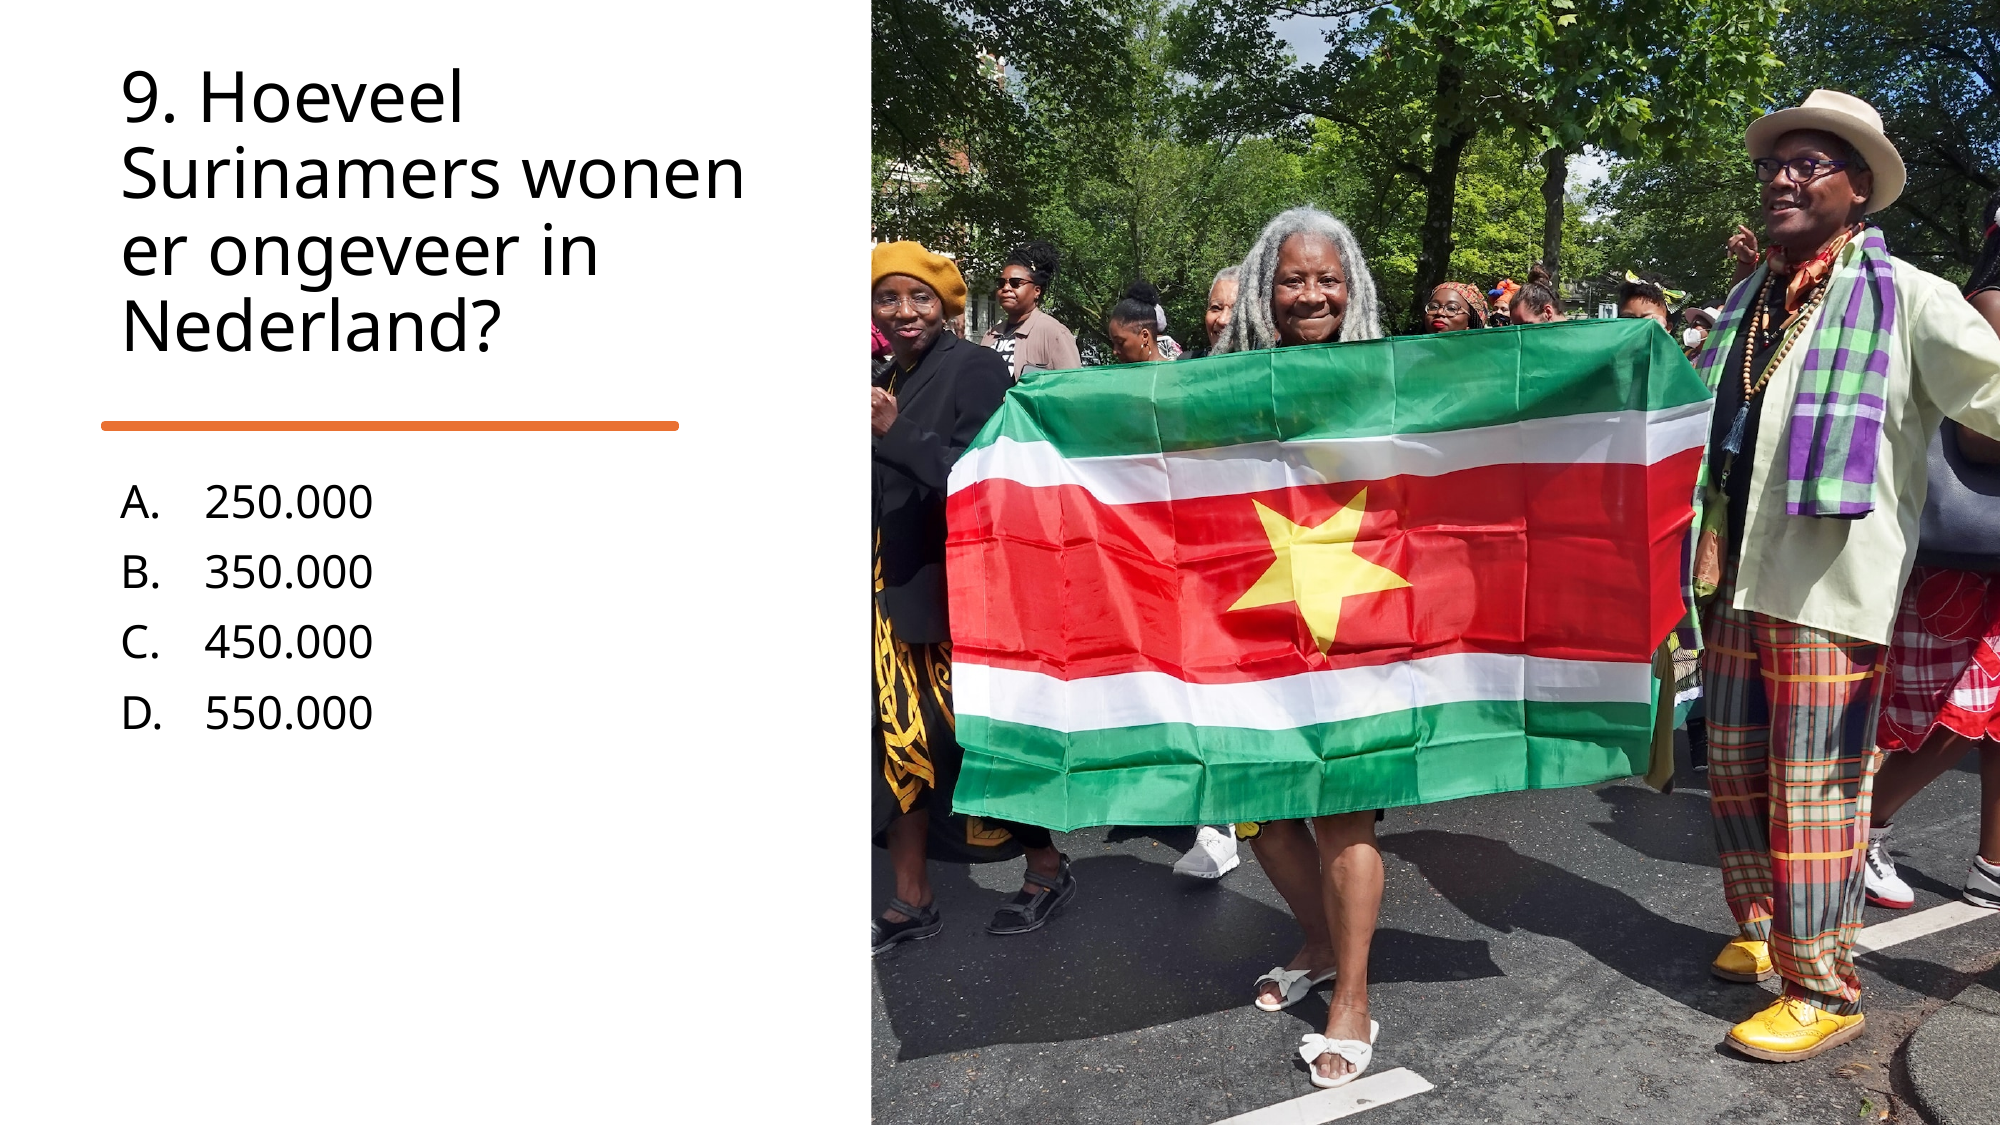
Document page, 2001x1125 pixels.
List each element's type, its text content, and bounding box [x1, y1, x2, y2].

list 250.000 350.000 450.000 550.000 [105, 471, 802, 1016]
title 9. Hoeveel Surinamers wonen er ongeveer in Nederland? [105, 53, 822, 375]
picture [871, 0, 2000, 1125]
text_box [0, 0, 871, 1125]
